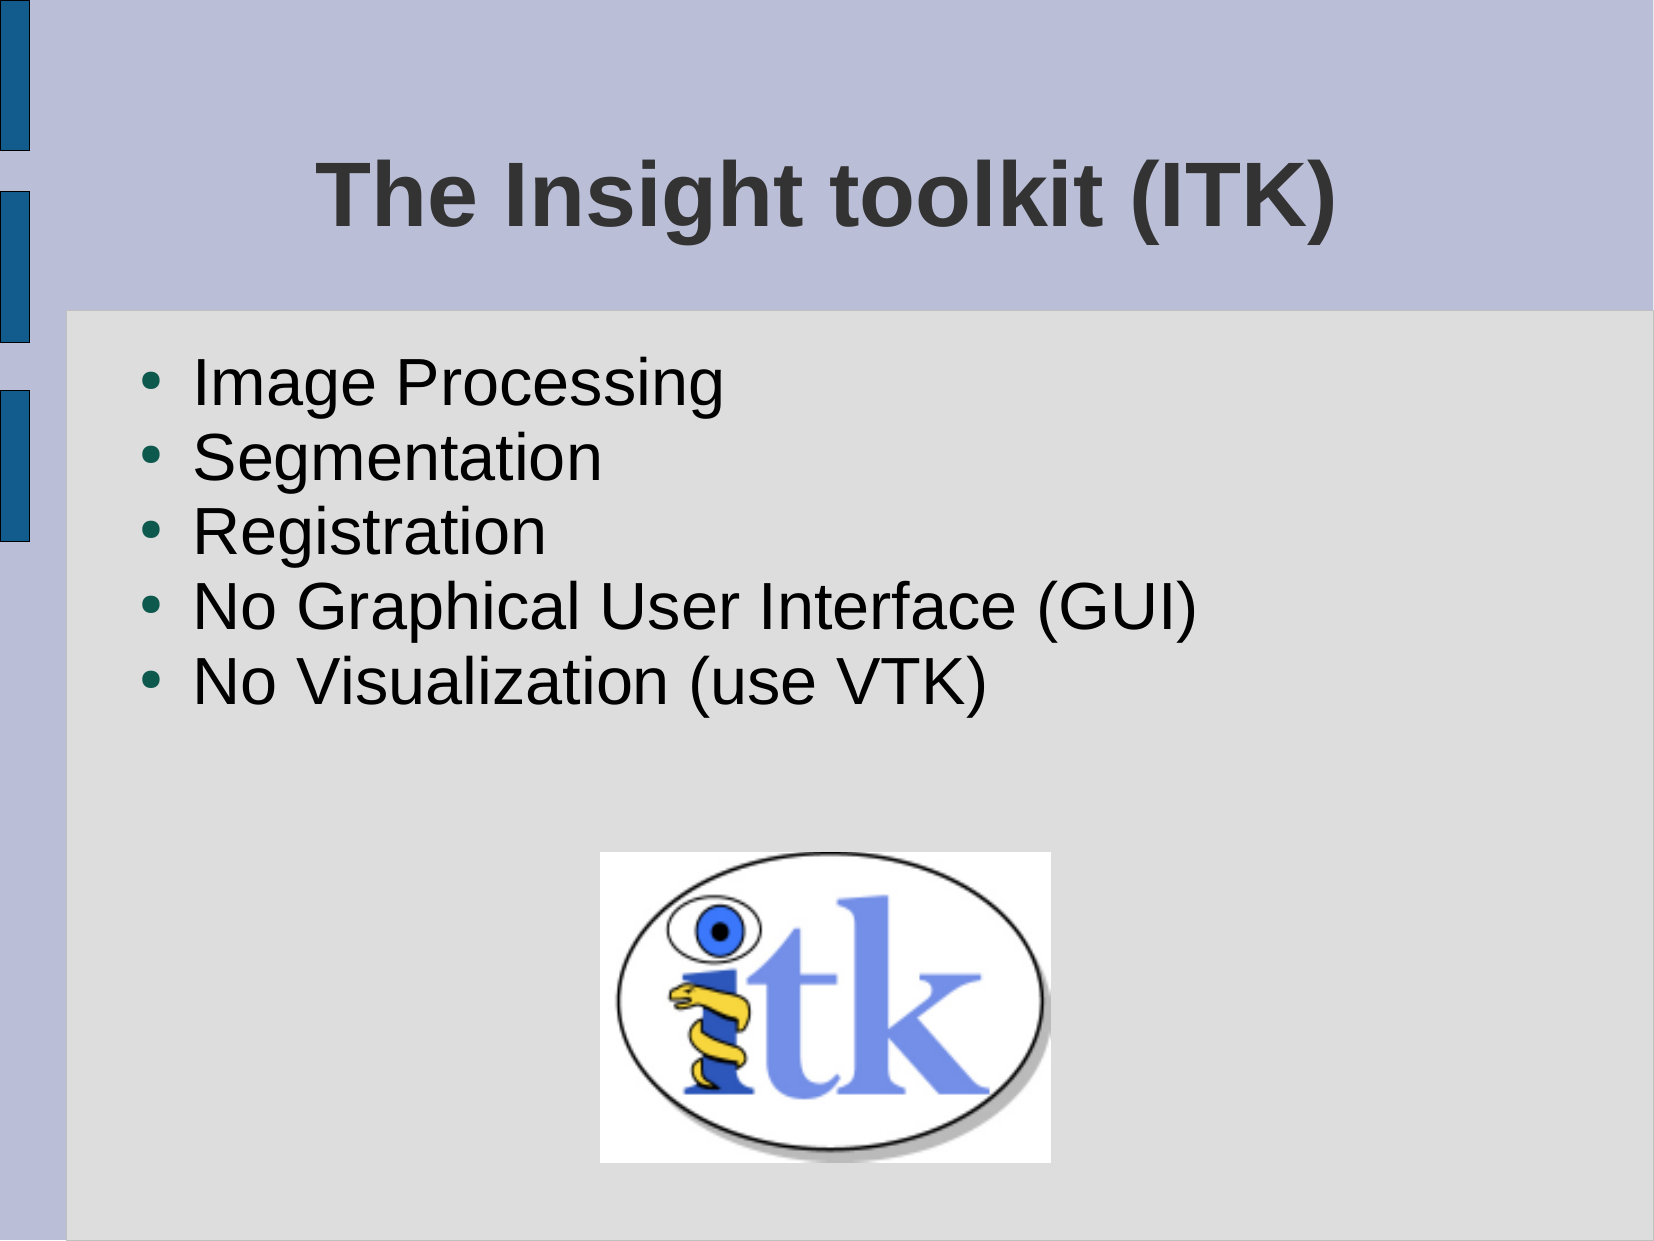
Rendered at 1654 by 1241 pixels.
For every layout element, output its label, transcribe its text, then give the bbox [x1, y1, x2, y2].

title The Insight toolkit (ITK) [121, 98, 1534, 291]
picture [600, 852, 1051, 1163]
list Image Processing Segmentation Registration No Graphical User Interface (GUI) No Visualization (use VTK) [121, 344, 1534, 1112]
